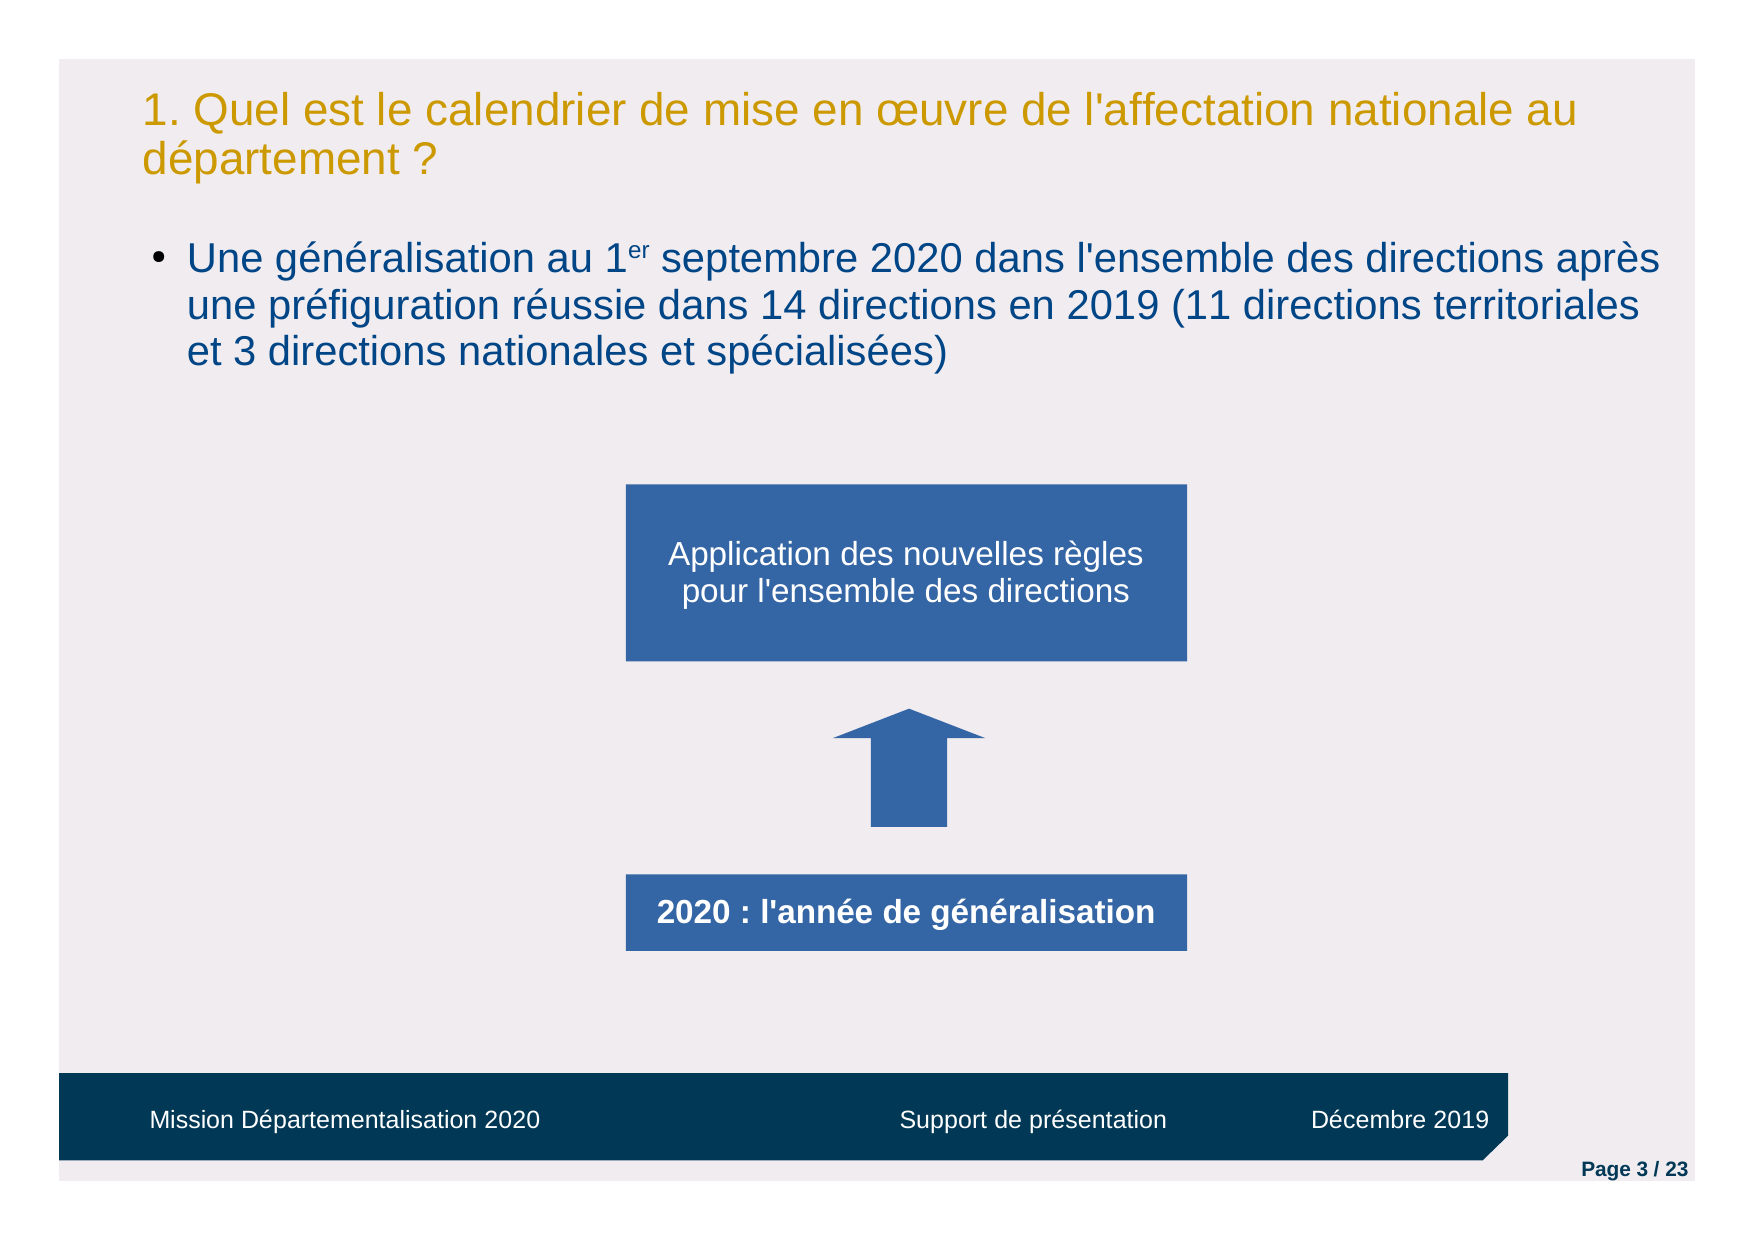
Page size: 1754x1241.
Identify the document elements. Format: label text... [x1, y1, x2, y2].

title 1. Quel est le calendrier de mise en œuvre de l'affectation nationale au département ? [142, 80, 1625, 191]
text_box Application des nouvelles règles pour l'ensemble des directions [625, 574, 1188, 662]
text_box [832, 708, 986, 827]
text_box Une généralisation au 1er septembre 2020 dans l'ensemble des directions après une préfiguration réussie dans 14 directions en 2019 (11 directions territoriales et 3 directions nationales et spécialisées) [136, 227, 1695, 574]
text_box 2020 : l'année de généralisation [625, 874, 1188, 951]
